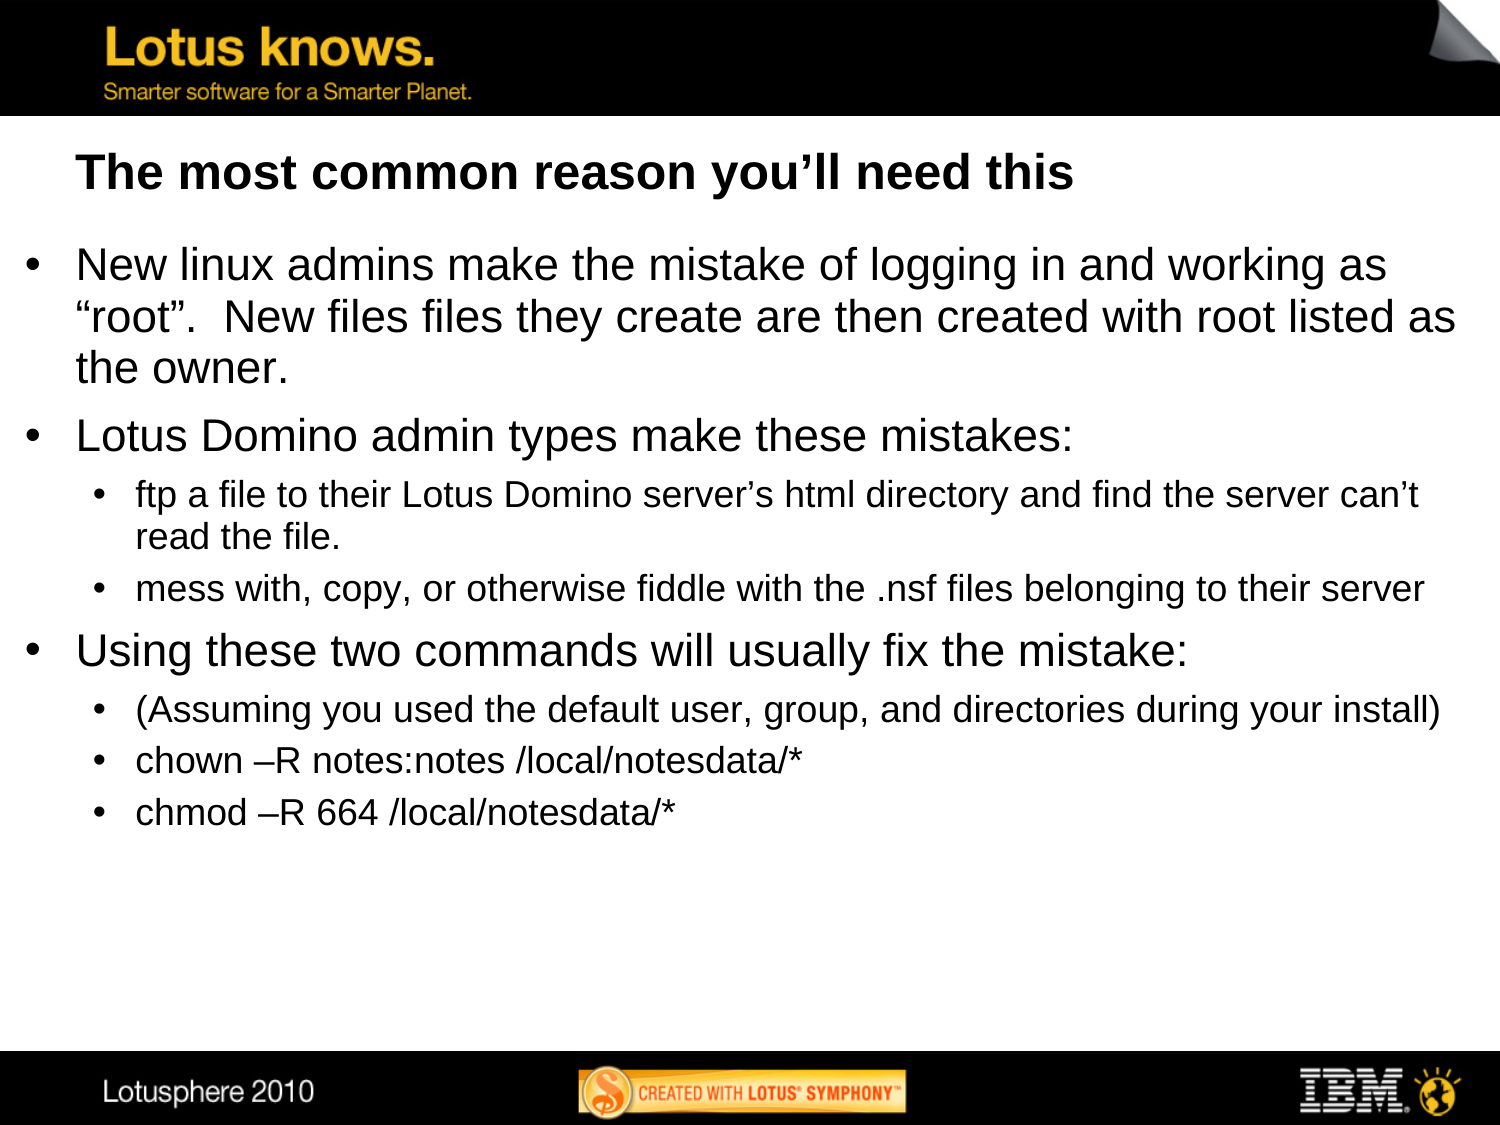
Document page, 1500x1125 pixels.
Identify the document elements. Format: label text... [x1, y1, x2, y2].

title The most common reason you’ll need this [74, 137, 1475, 200]
picture [0, 0, 1500, 114]
list New linux admins make the mistake of logging in and working as “root”. New files files they create are then created with root listed as the owner. Lotus Domino admin types make these mistakes: ftp a file to their Lotus Domino server’s html directory and find the server can’t read the file. mess with, copy, or otherwise fiddle with the .nsf files belonging to their server Using these two commands will usually fix the mistake: (Assuming you used the default user, group, and directories during your install) chown –R notes:notes /local/notesdata/* chmod –R 664 /local/notesdata/* [24, 237, 1476, 1026]
picture [0, 1053, 1500, 1125]
